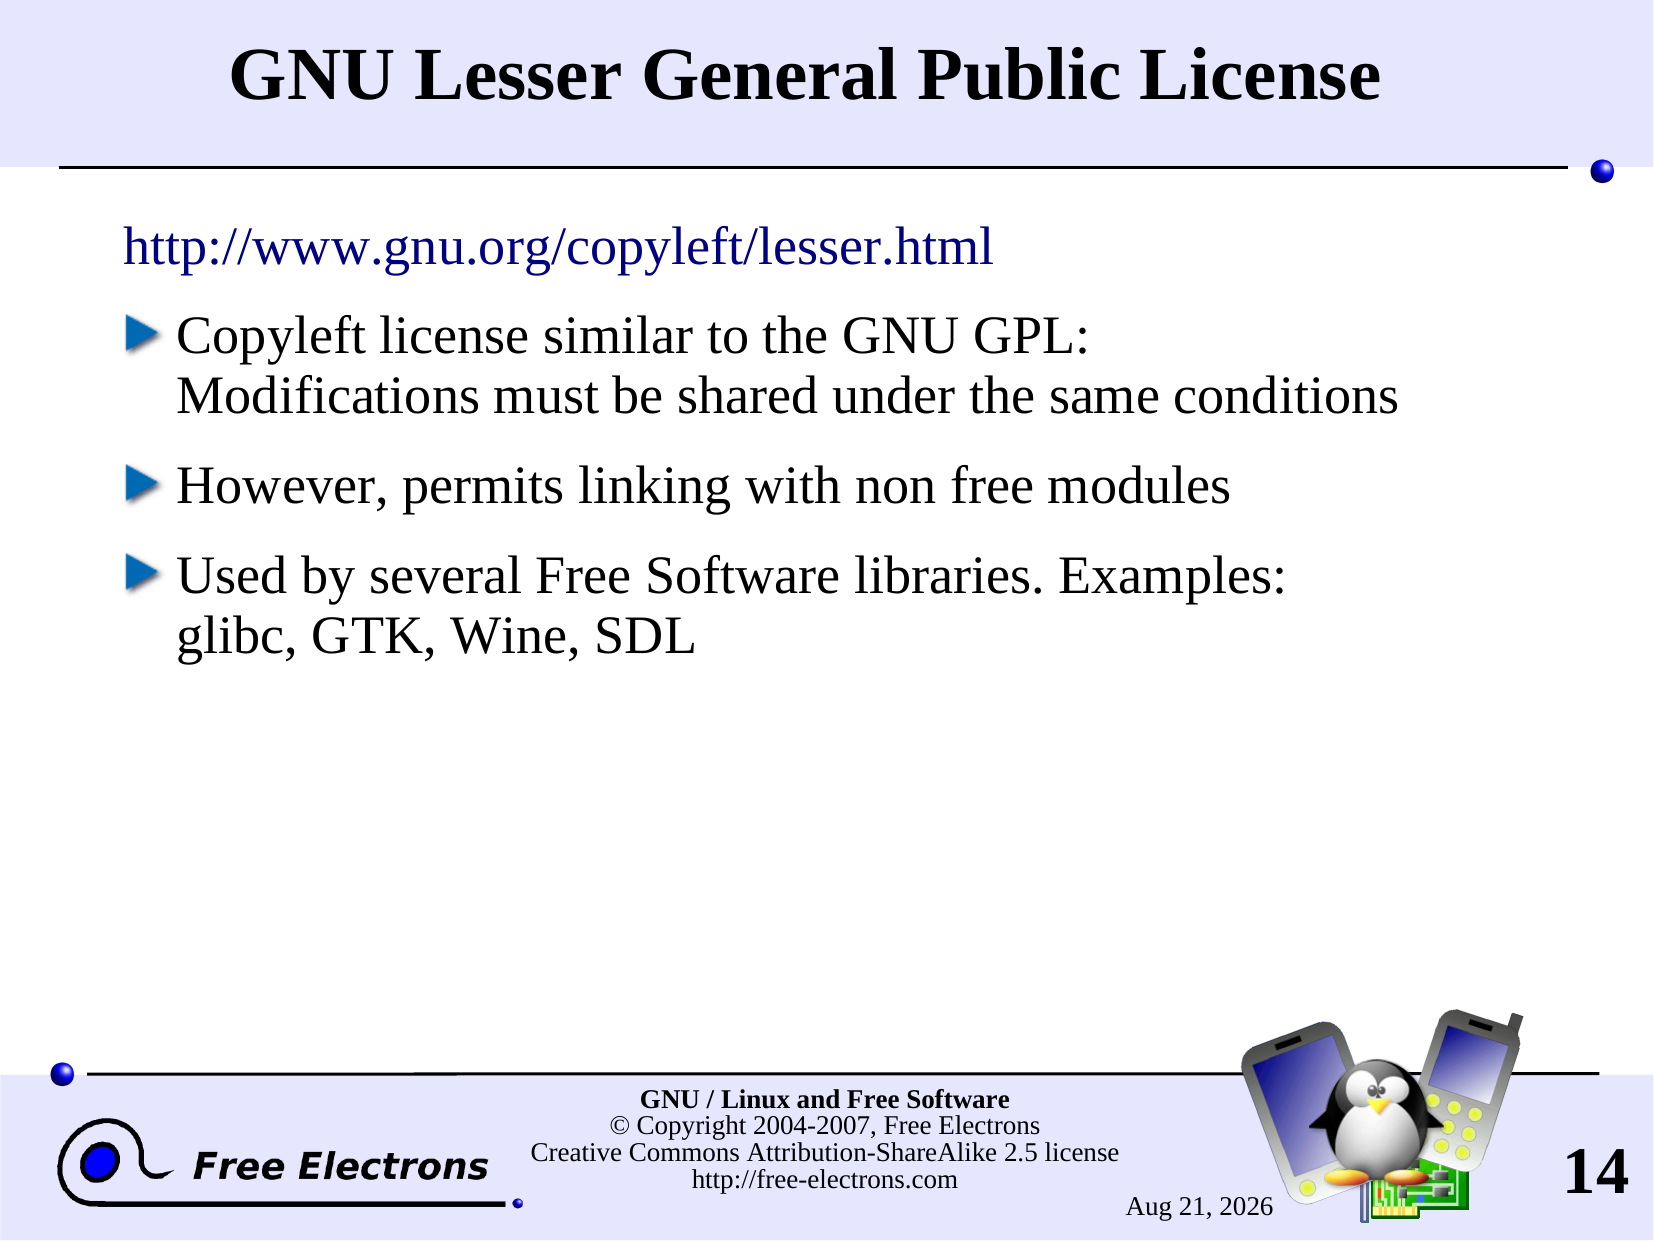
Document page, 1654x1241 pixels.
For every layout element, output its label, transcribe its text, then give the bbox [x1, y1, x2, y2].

picture [50, 1107, 527, 1216]
picture [1231, 1007, 1538, 1241]
list http://www.gnu.org/copyleft/lesser.html Copyleft license similar to the GNU GPL: Modifications must be shared under the same conditions However, permits linking with non free modules Used by several Free Software libraries. Examples: glibc, GTK, Wine, SDL [105, 216, 1518, 1066]
title GNU Lesser General Public License [60, 25, 1551, 124]
